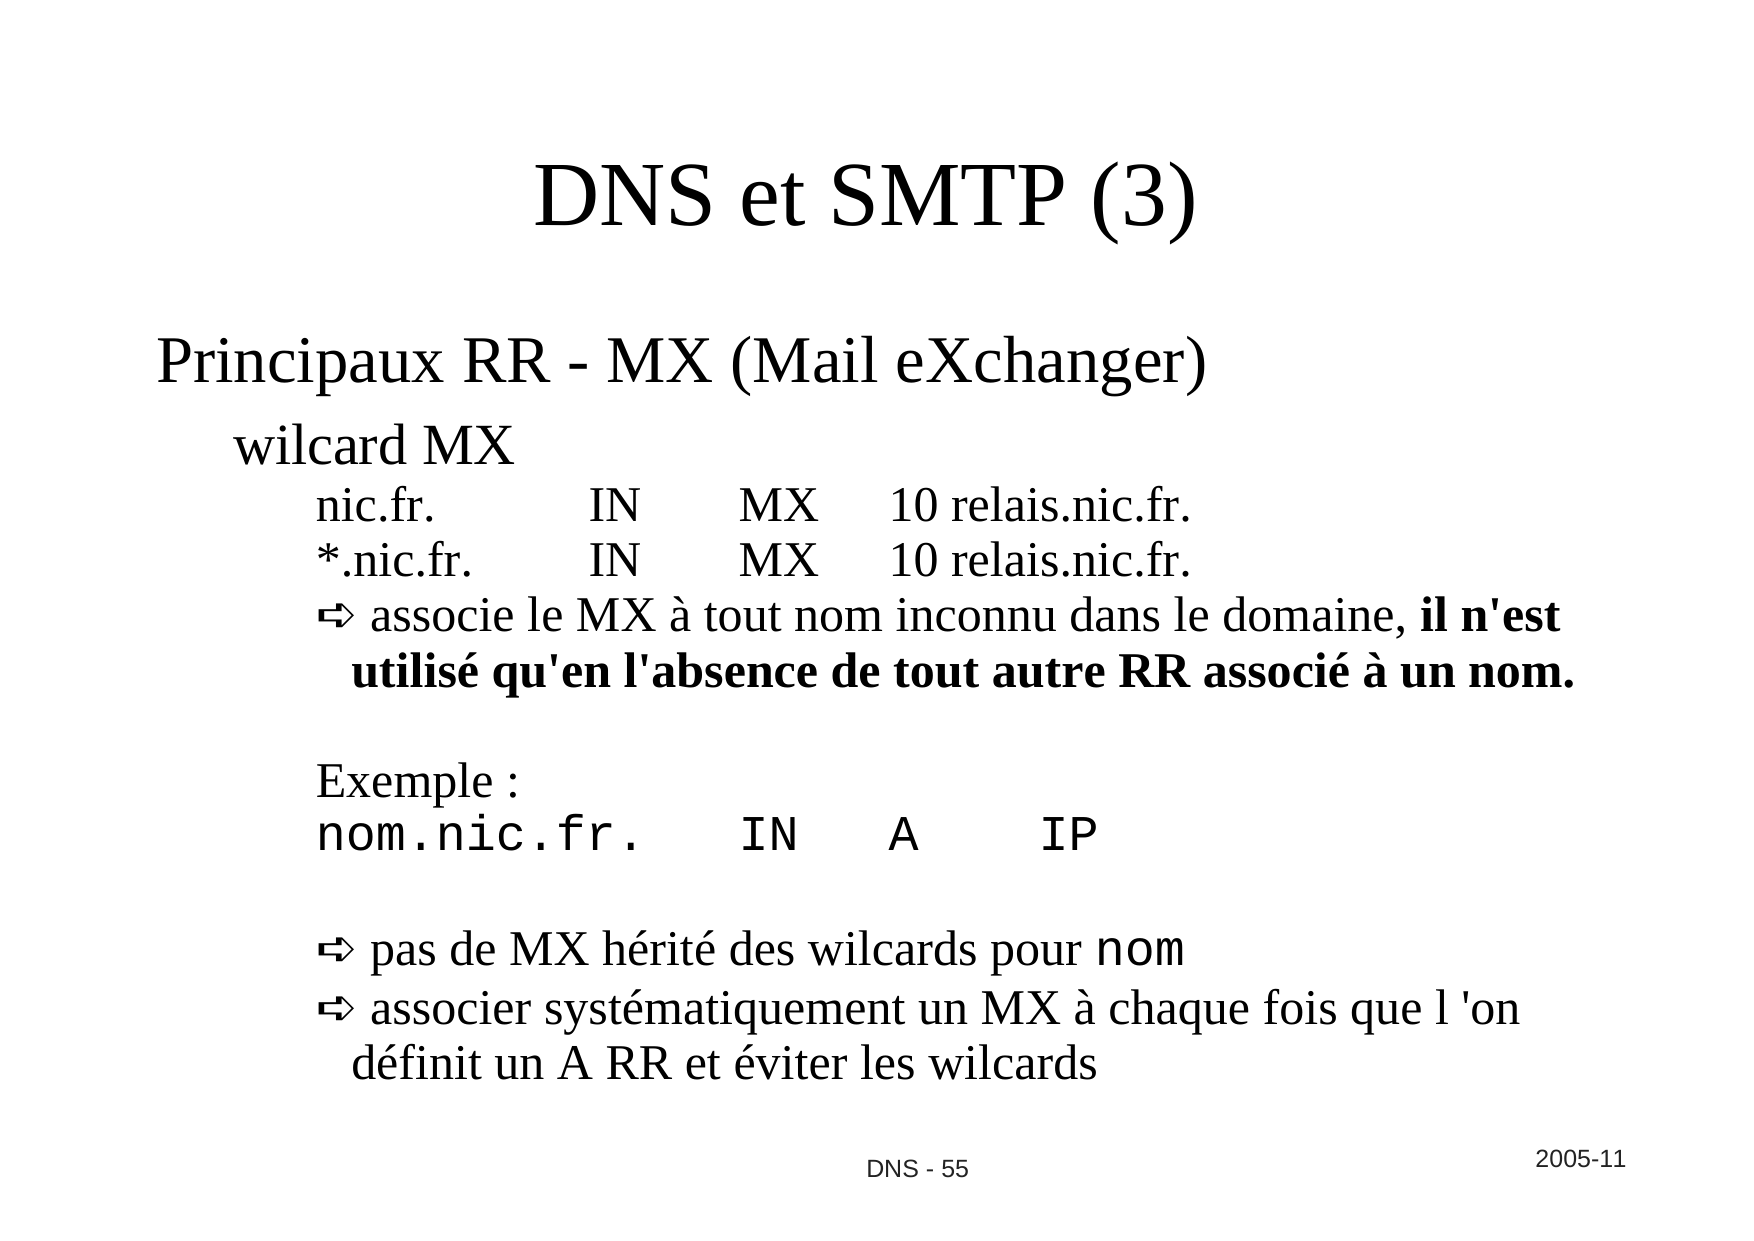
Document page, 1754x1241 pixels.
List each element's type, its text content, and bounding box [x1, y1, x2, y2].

list Principaux RR - MX (Mail eXchanger) wilcard MX nic.fr. IN MX 10 relais.nic.fr. *.nic.fr. IN MX 10 relais.nic.fr.  associe le MX à tout nom inconnu dans le domaine, il n'est utilisé qu'en l'absence de tout autre RR associé à un nom. Exemple : nom.nic.fr. IN A IP  pas de MX hérité des wilcards pour nom  associer systématiquement un MX à chaque fois que l 'on définit un A RR et éviter les wilcards [123, 315, 1631, 1181]
title DNS et SMTP (3) [187, 109, 1545, 280]
